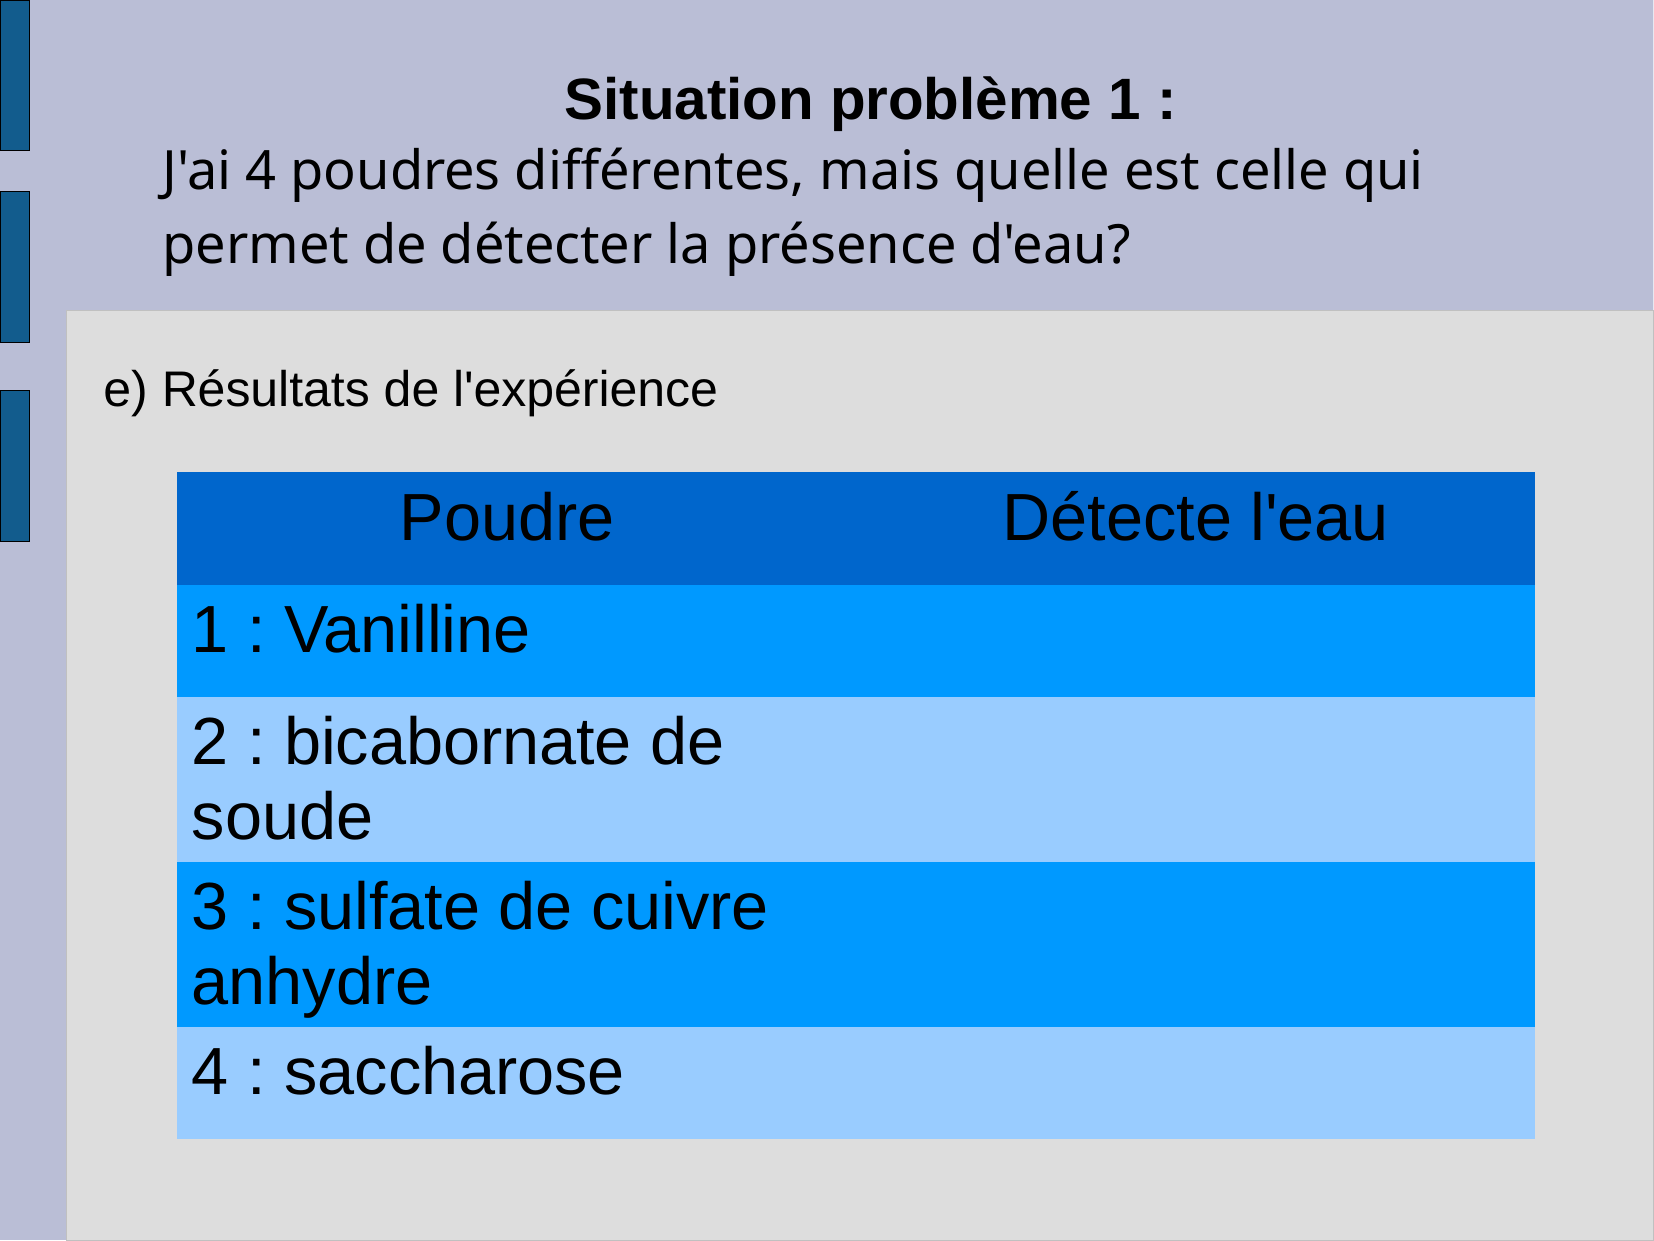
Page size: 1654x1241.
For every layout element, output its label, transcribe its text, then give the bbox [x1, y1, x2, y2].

table_cell 3 : sulfate de cuivre anhydre [177, 862, 856, 1027]
table_cell [856, 1027, 1535, 1139]
table_cell 1 : Vanilline [177, 585, 856, 697]
table_cell [856, 862, 1535, 1027]
text_box e) Résultats de l'expérience [88, 354, 1595, 509]
table_cell [856, 697, 1535, 862]
table_cell 4 : saccharose [177, 1027, 856, 1139]
table_cell 2 : bicabornate de soude [177, 697, 856, 862]
text_box Situation problème 1 : J'ai 4 poudres différentes, mais quelle est celle qui permet de détecter la présence d'eau? [147, 59, 1595, 292]
table_cell [856, 585, 1535, 697]
table_header Poudre [177, 472, 856, 585]
table_header Détecte l'eau [856, 472, 1535, 585]
